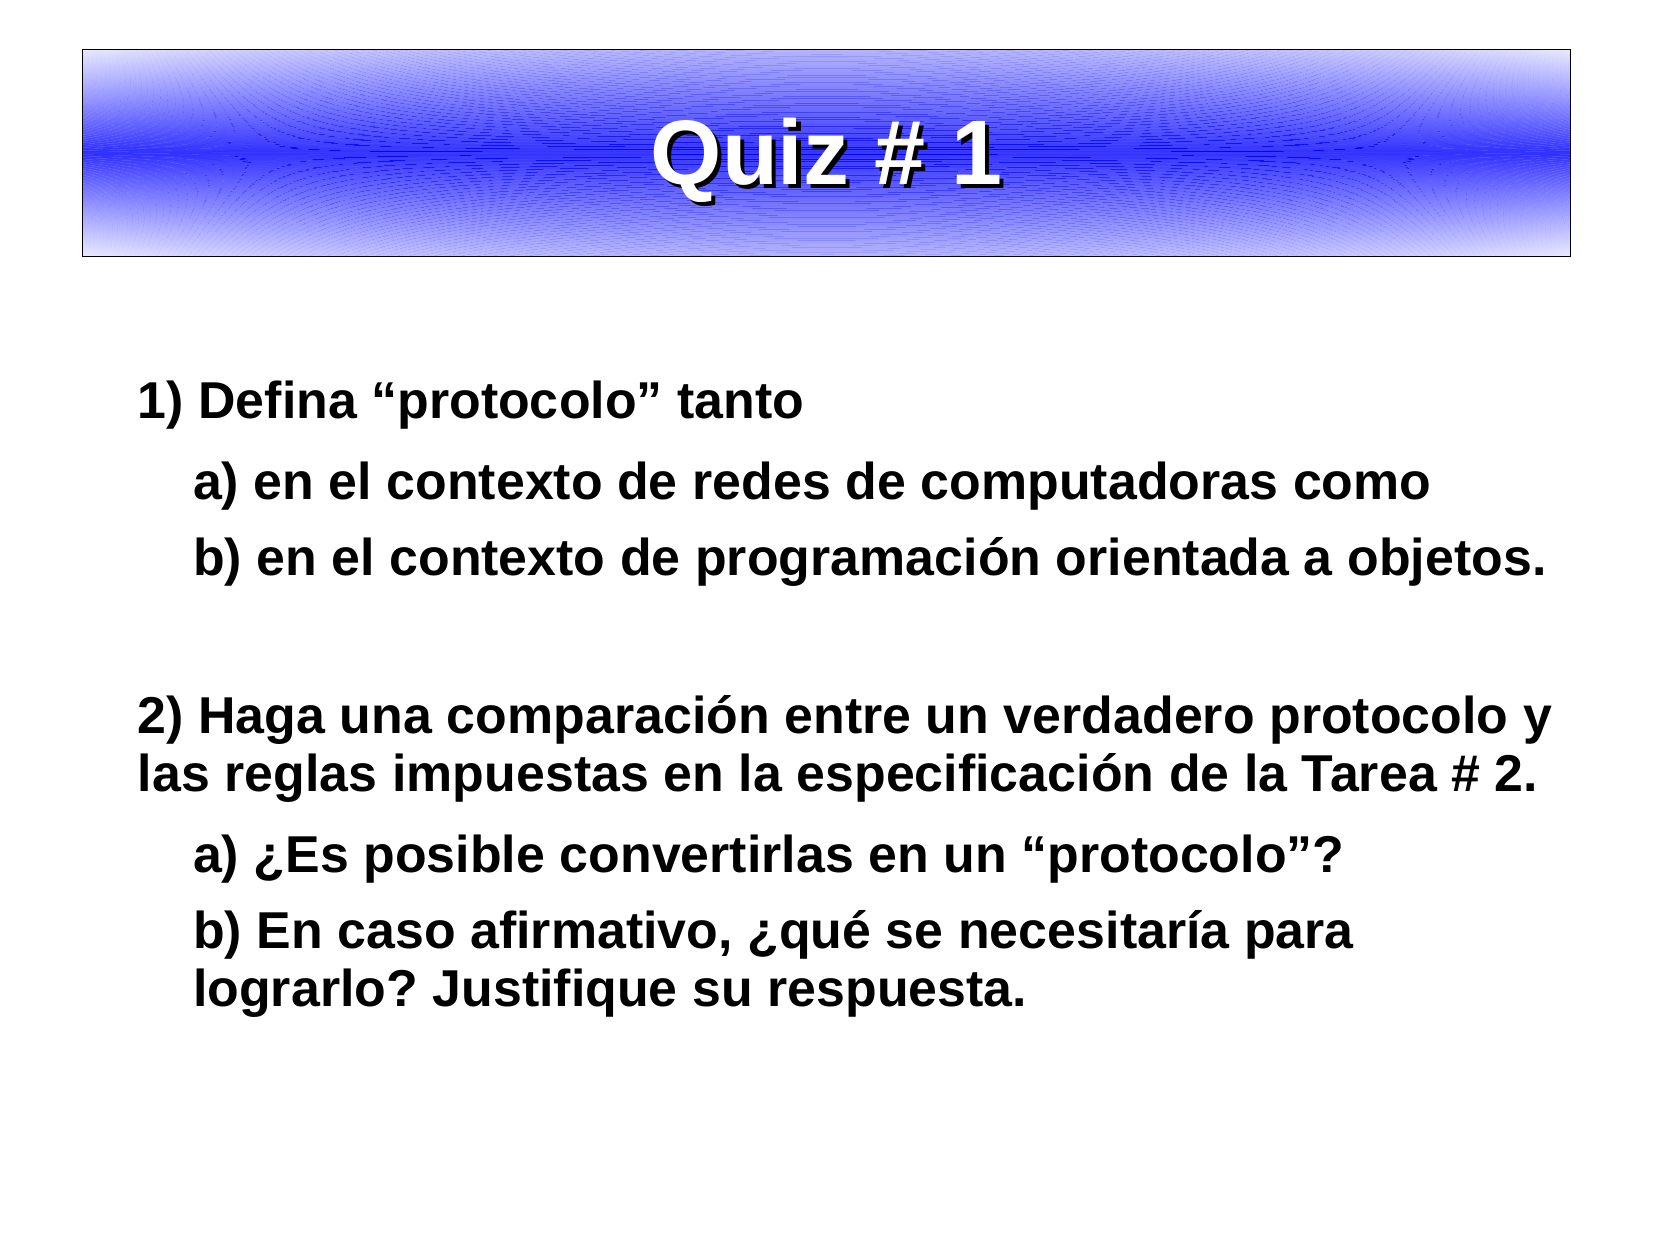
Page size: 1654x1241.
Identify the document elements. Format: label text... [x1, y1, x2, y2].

list 1) Defina “protocolo” tanto a) en el contexto de redes de computadoras como b) en el contexto de programación orientada a objetos. 2) Haga una comparación entre un verdadero protocolo y las reglas impuestas en la especificación de la Tarea # 2. a) ¿Es posible convertirlas en un “protocolo”? b) En caso afirmativo, ¿qué se necesitaría para lograrlo? Justifique su respuesta. [82, 290, 1571, 1109]
title Quiz # 1 [82, 49, 1571, 257]
